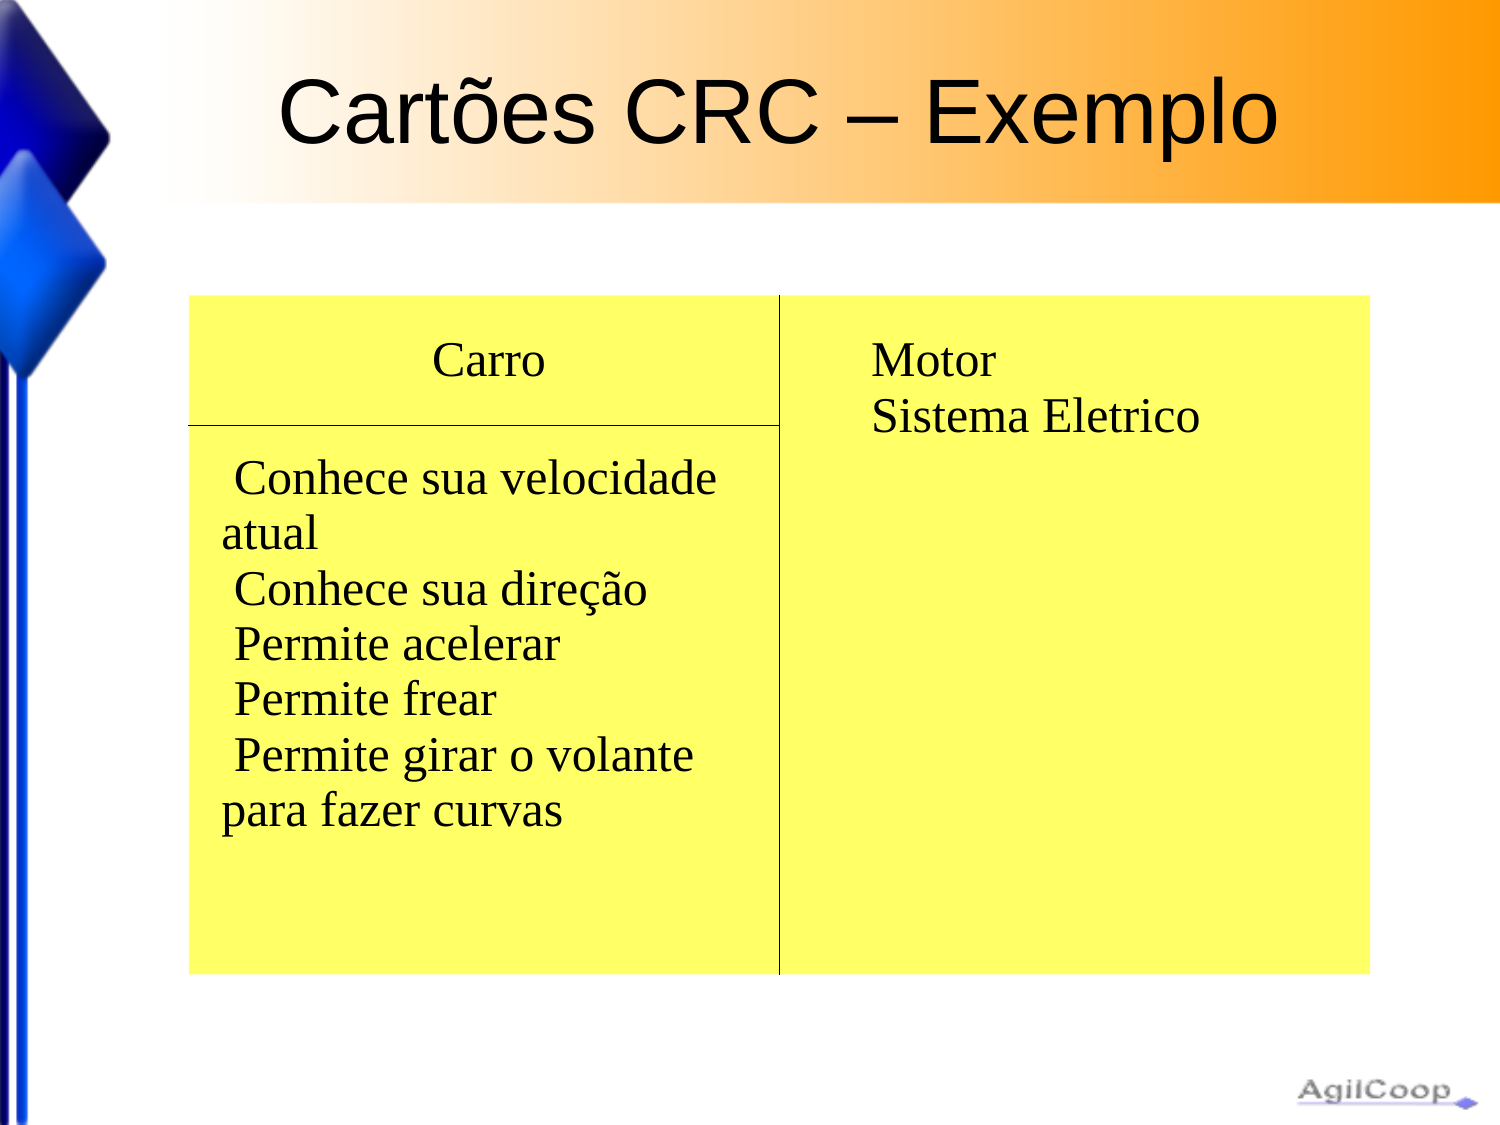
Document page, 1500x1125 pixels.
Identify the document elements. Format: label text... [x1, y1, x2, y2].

text_box [188, 295, 779, 425]
text_box Motor Sistema Eletrico [856, 324, 1300, 451]
text_box Conhece sua velocidade atual Conhece sua direção Permite acelerar Permite frear Permite girar o volante para fazer curvas [206, 442, 768, 845]
title Cartões CRC – Exemplo [82, 8, 1477, 216]
text_box [780, 295, 1371, 975]
picture [0, 0, 1500, 1125]
text_box [188, 426, 779, 975]
text_box Carro [417, 324, 562, 395]
